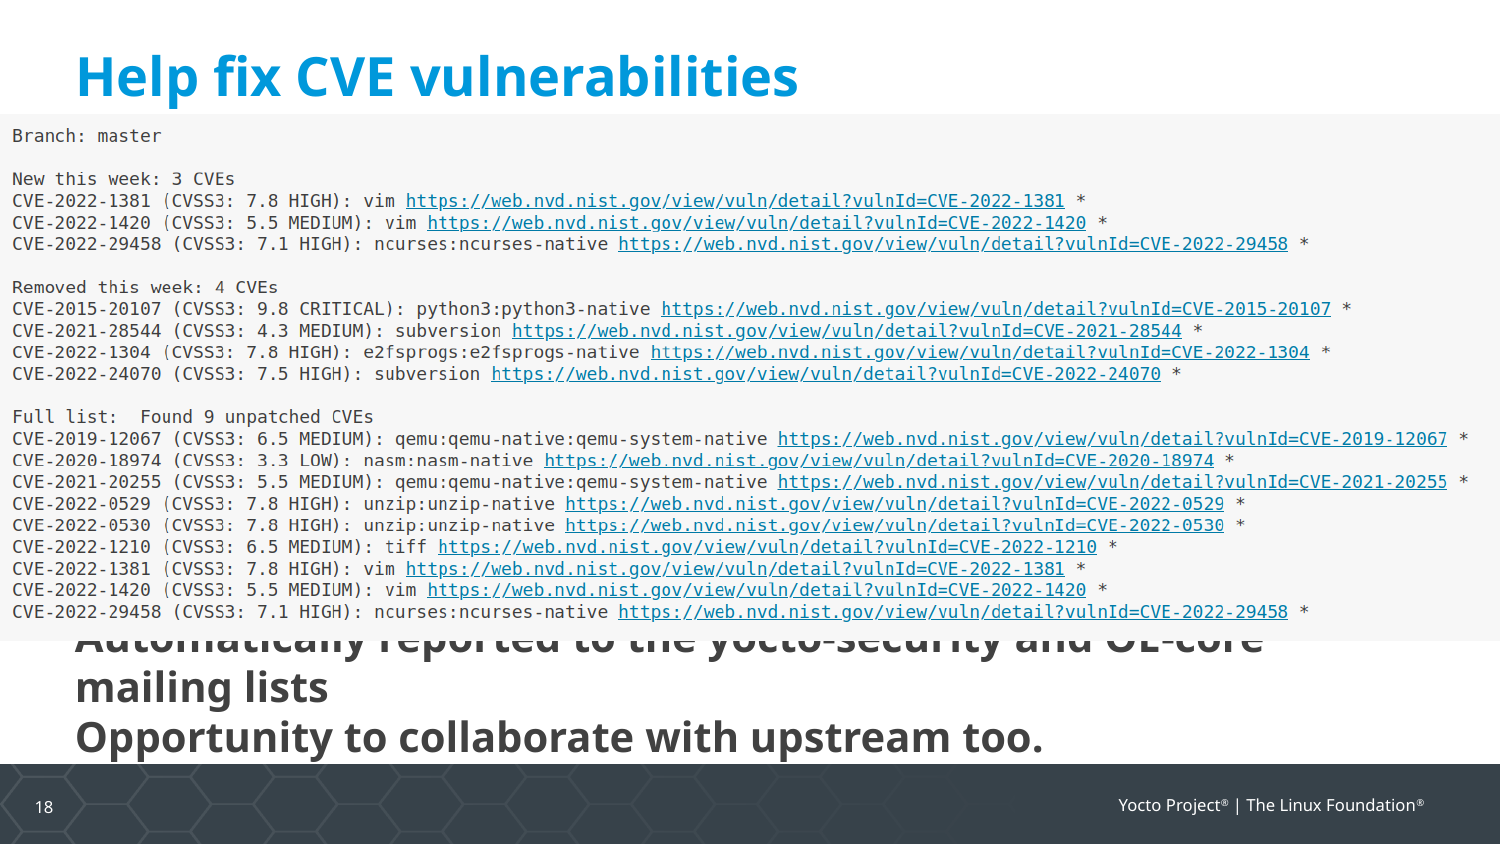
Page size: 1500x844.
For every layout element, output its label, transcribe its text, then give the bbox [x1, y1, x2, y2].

picture [0, 0, 1500, 844]
title Help fix CVE vulnerabilities [75, 41, 1425, 114]
list Automatically reported to the yocto-security and OE-core mailing lists Opportunity to collaborate with upstream too. [74, 641, 1426, 737]
